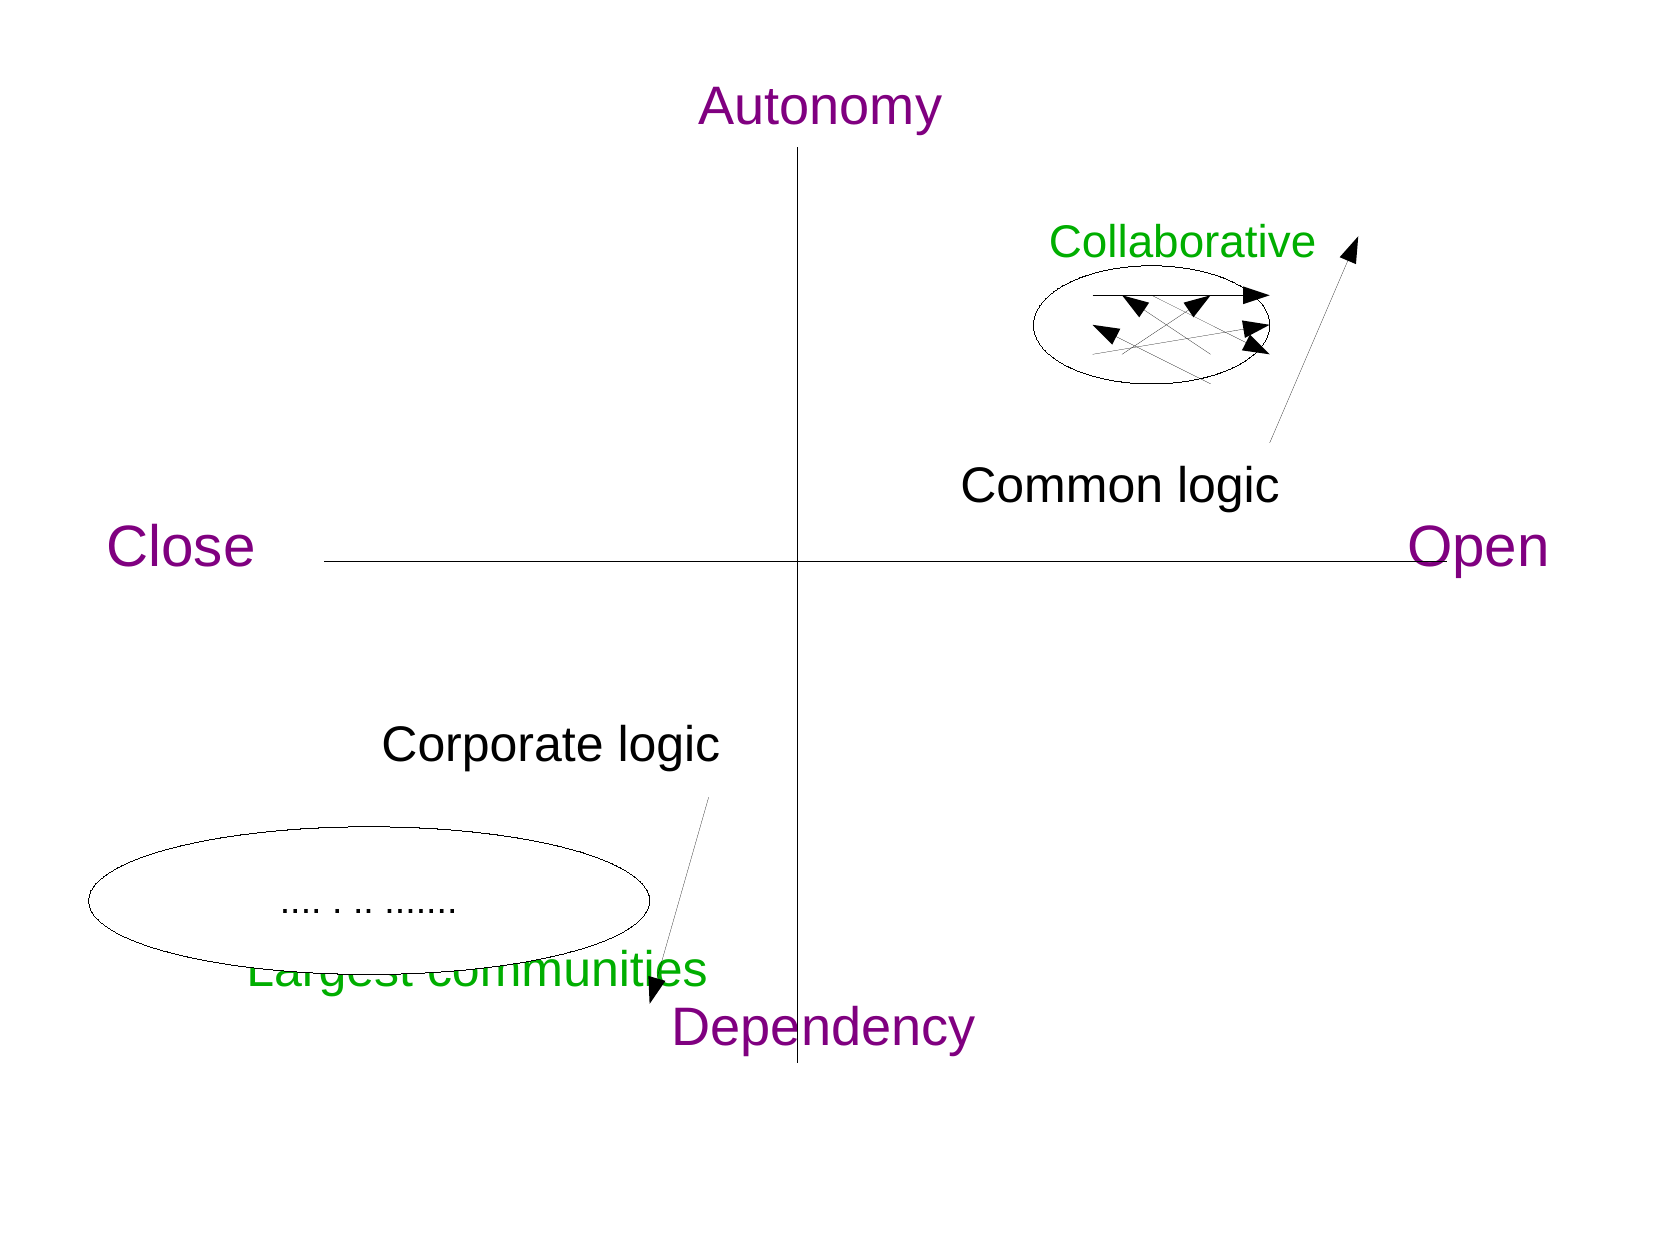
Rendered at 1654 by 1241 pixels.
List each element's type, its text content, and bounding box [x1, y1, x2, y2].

text_box [1033, 265, 1243, 384]
text_box [1252, 326, 1270, 346]
text_box [1140, 333, 1256, 379]
text_box [1156, 296, 1204, 311]
text_box [1137, 326, 1184, 346]
text_box [1228, 330, 1248, 341]
text_box .... . .. ....... [88, 826, 650, 975]
text_box [1129, 296, 1183, 324]
text_box [1196, 296, 1270, 331]
text_box [1168, 313, 1222, 338]
text_box Autonomy Collaborative Common logic Close Open Corporate logic Largest communities Dependency [106, 0, 1595, 1174]
